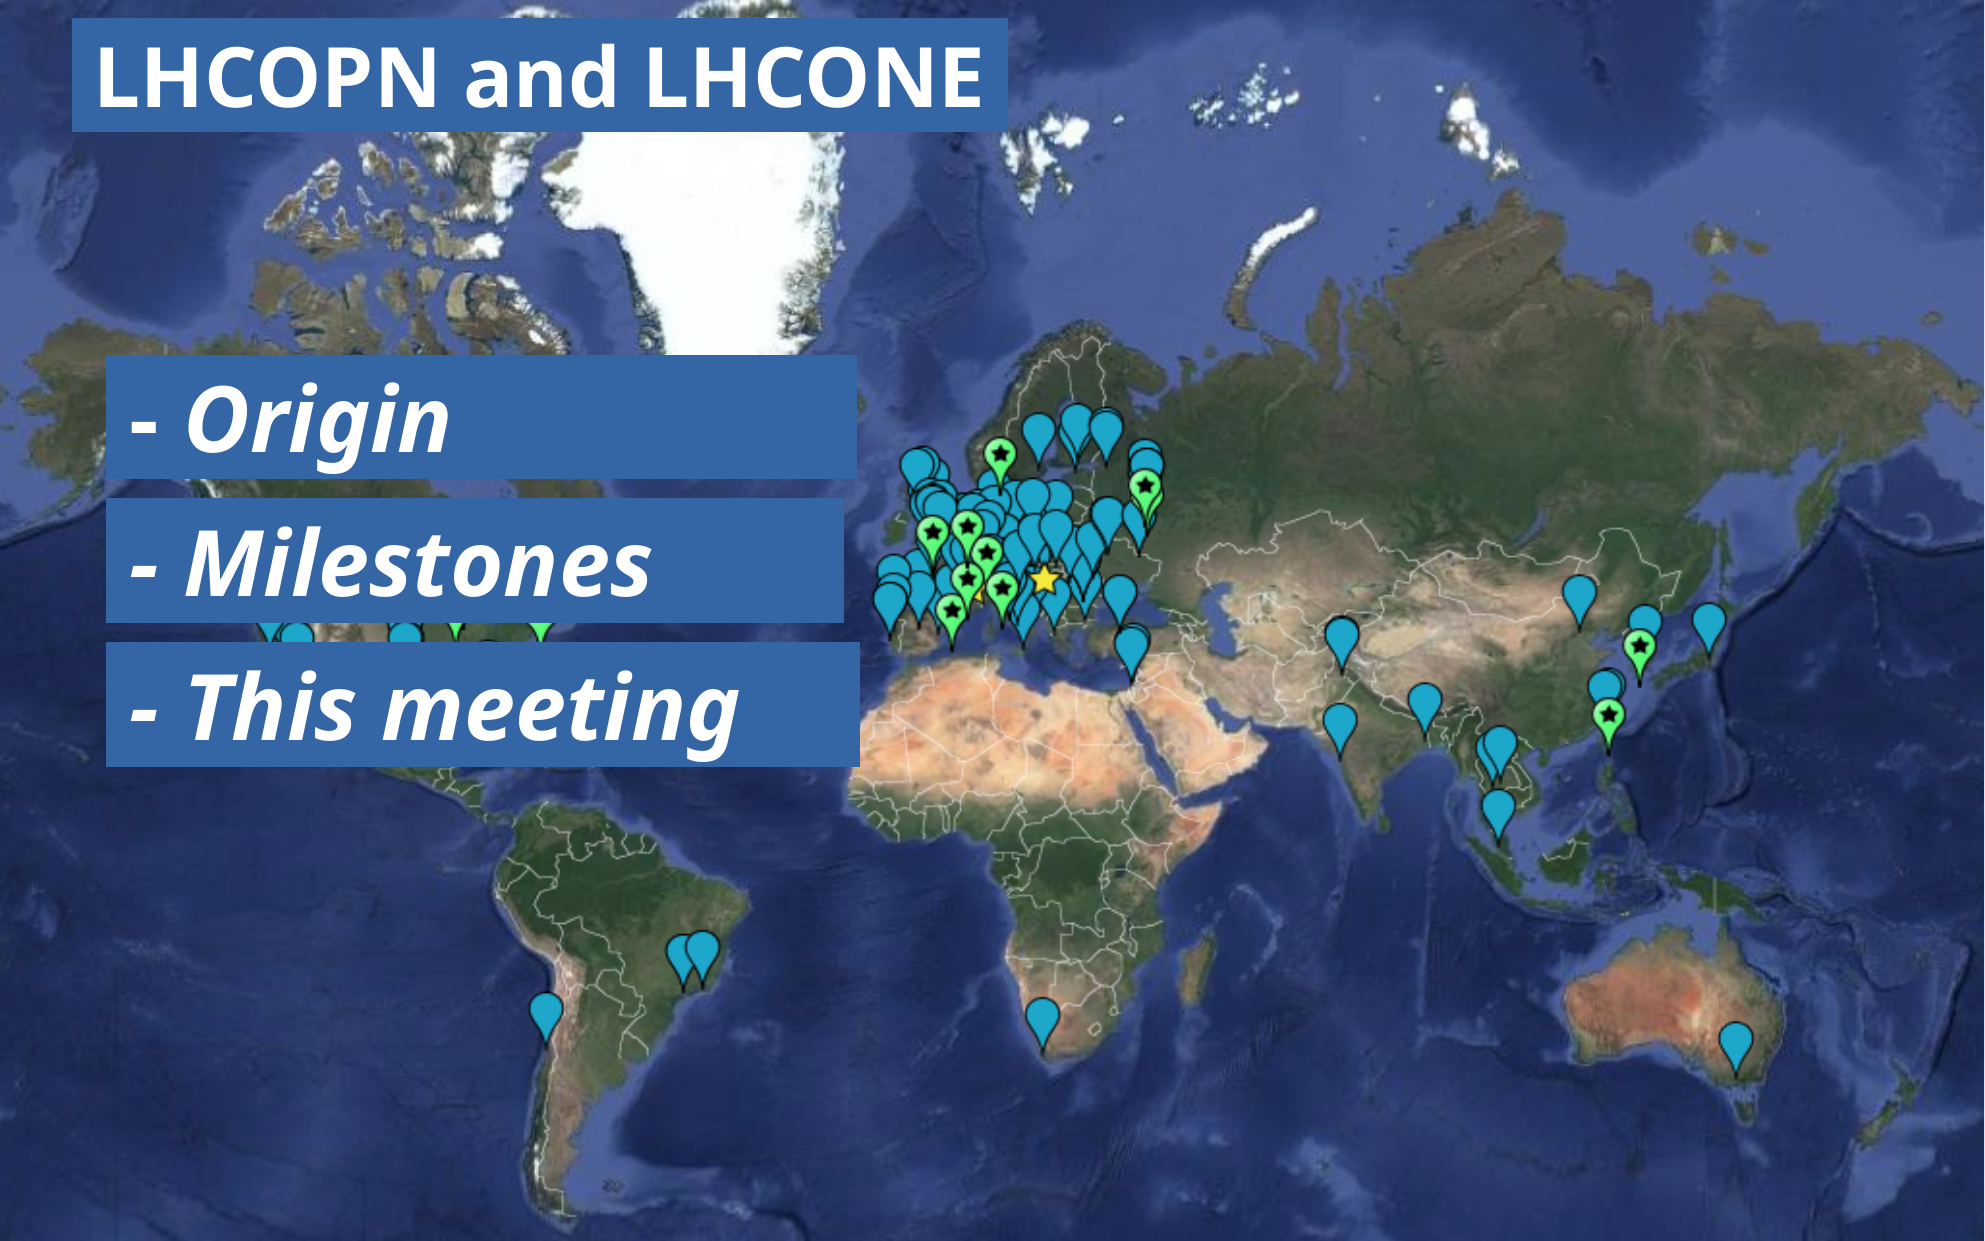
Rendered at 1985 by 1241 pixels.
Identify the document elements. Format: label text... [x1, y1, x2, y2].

picture [0, 0, 1985, 1241]
title LHCOPN and LHCONE [72, 0, 1834, 166]
text_box - Origin - Milestones - This meeting [91, 203, 1921, 1241]
